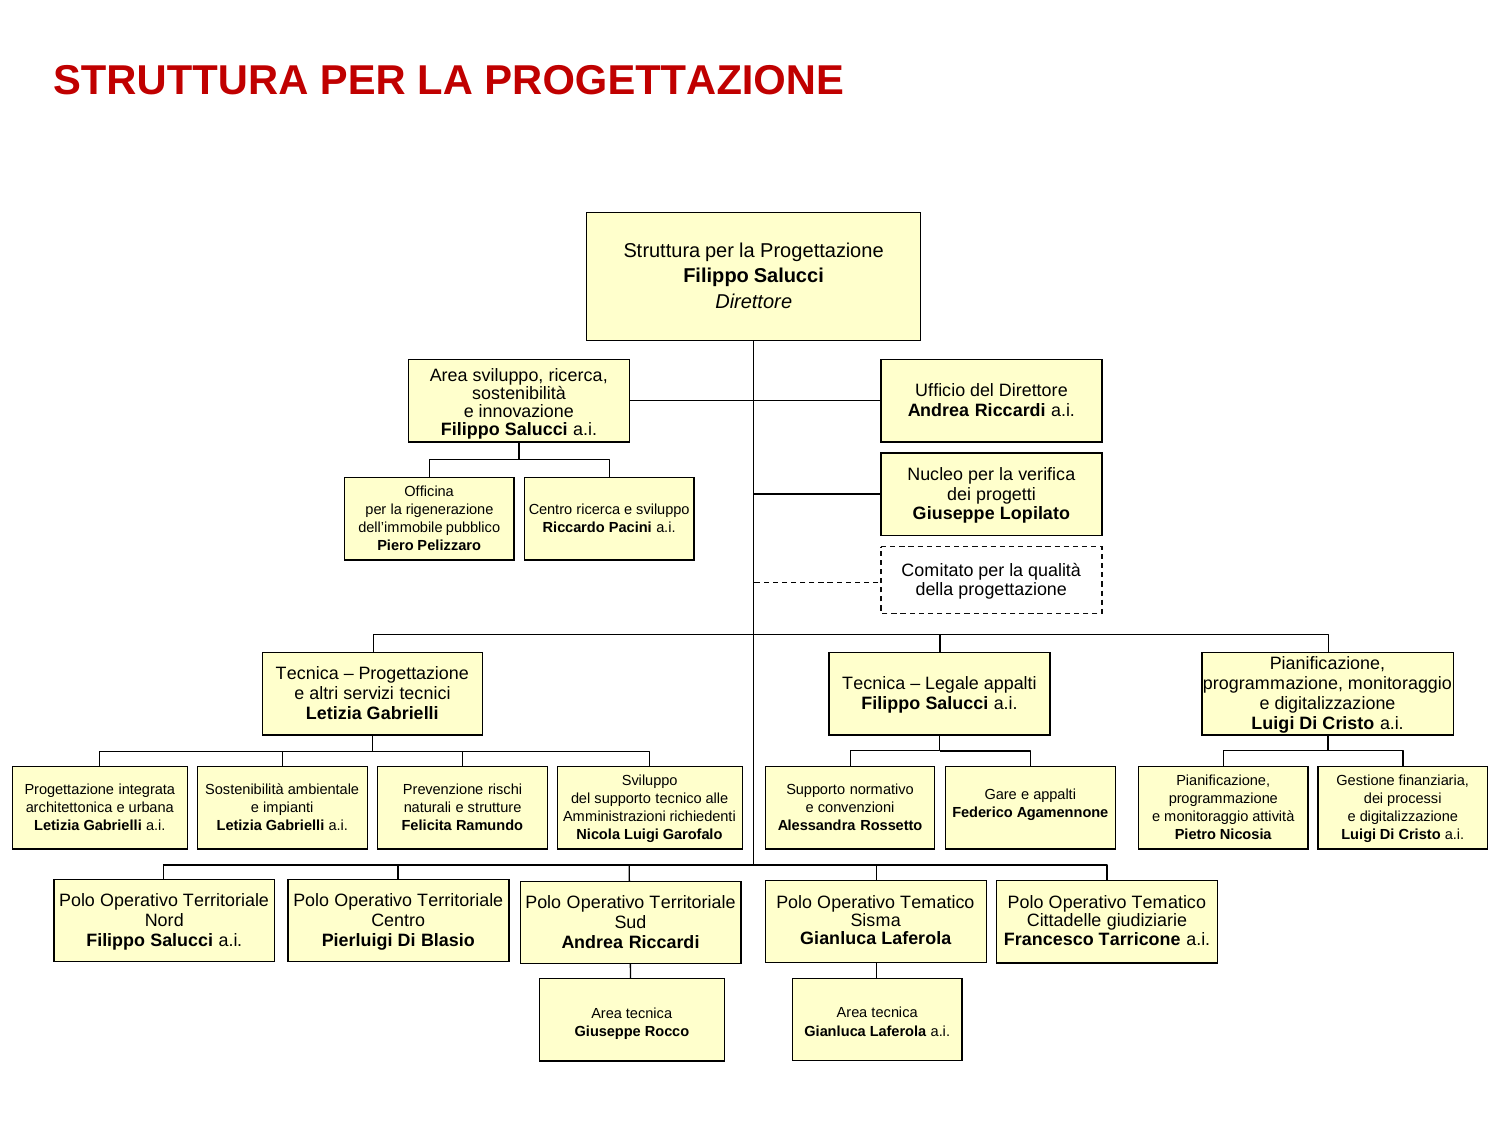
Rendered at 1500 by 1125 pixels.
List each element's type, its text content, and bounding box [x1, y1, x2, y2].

picture [11, 211, 1489, 1062]
text_box STRUTTURA PER LA PROGETTAZIONE [38, 45, 1500, 128]
